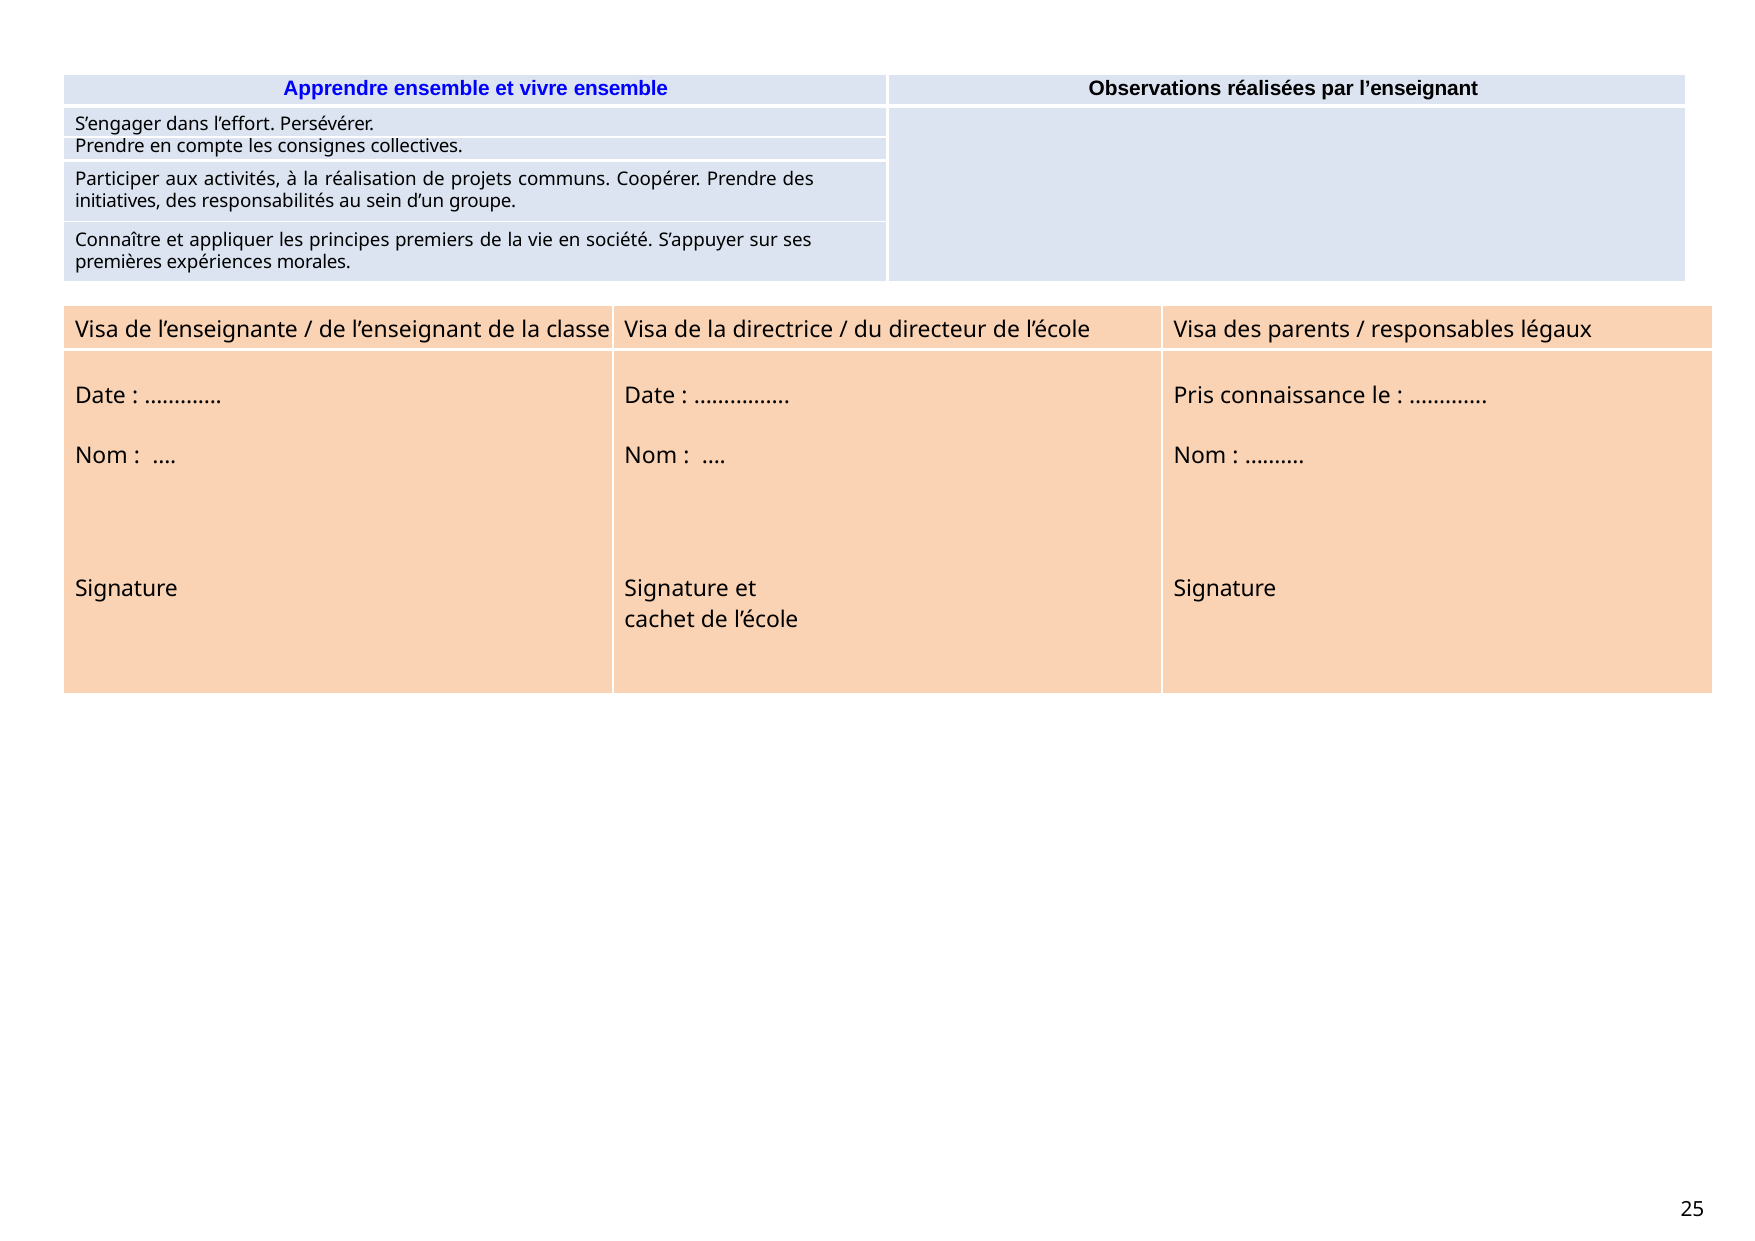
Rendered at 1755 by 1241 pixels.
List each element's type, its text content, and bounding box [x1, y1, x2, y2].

table_cell Participer aux activités, à la réalisation de projets communs. Coopérer. Prendre des initiatives, des responsabilités au sein d’un groupe. [64, 162, 886, 221]
table_header Visa des parents / responsables légaux [1163, 306, 1712, 348]
table_header Visa de la directrice / du directeur de l’école [614, 306, 1161, 348]
text_box 25 [1665, 1188, 1729, 1228]
table_cell Date : ……………. Nom : …. Signature et cachet de l’école [614, 351, 1161, 693]
table_header Visa de l’enseignante / de l’enseignant de la classe [64, 306, 612, 348]
table_cell Connaître et appliquer les principes premiers de la vie en société. S’appuyer sur ses premières expériences morales. [64, 222, 886, 281]
table_header Apprendre ensemble et vivre ensemble [64, 75, 886, 104]
table_cell Pris connaissance le : …………. Nom : ………. Signature [1163, 351, 1712, 693]
table_cell S’engager dans l’effort. Persévérer. [64, 108, 886, 136]
table_header Observations réalisées par l’enseignant [889, 75, 1685, 104]
table_cell [889, 108, 1685, 281]
table_cell Prendre en compte les consignes collectives. [64, 138, 886, 159]
table_cell Date : …………. Nom : …. Signature [64, 351, 612, 693]
